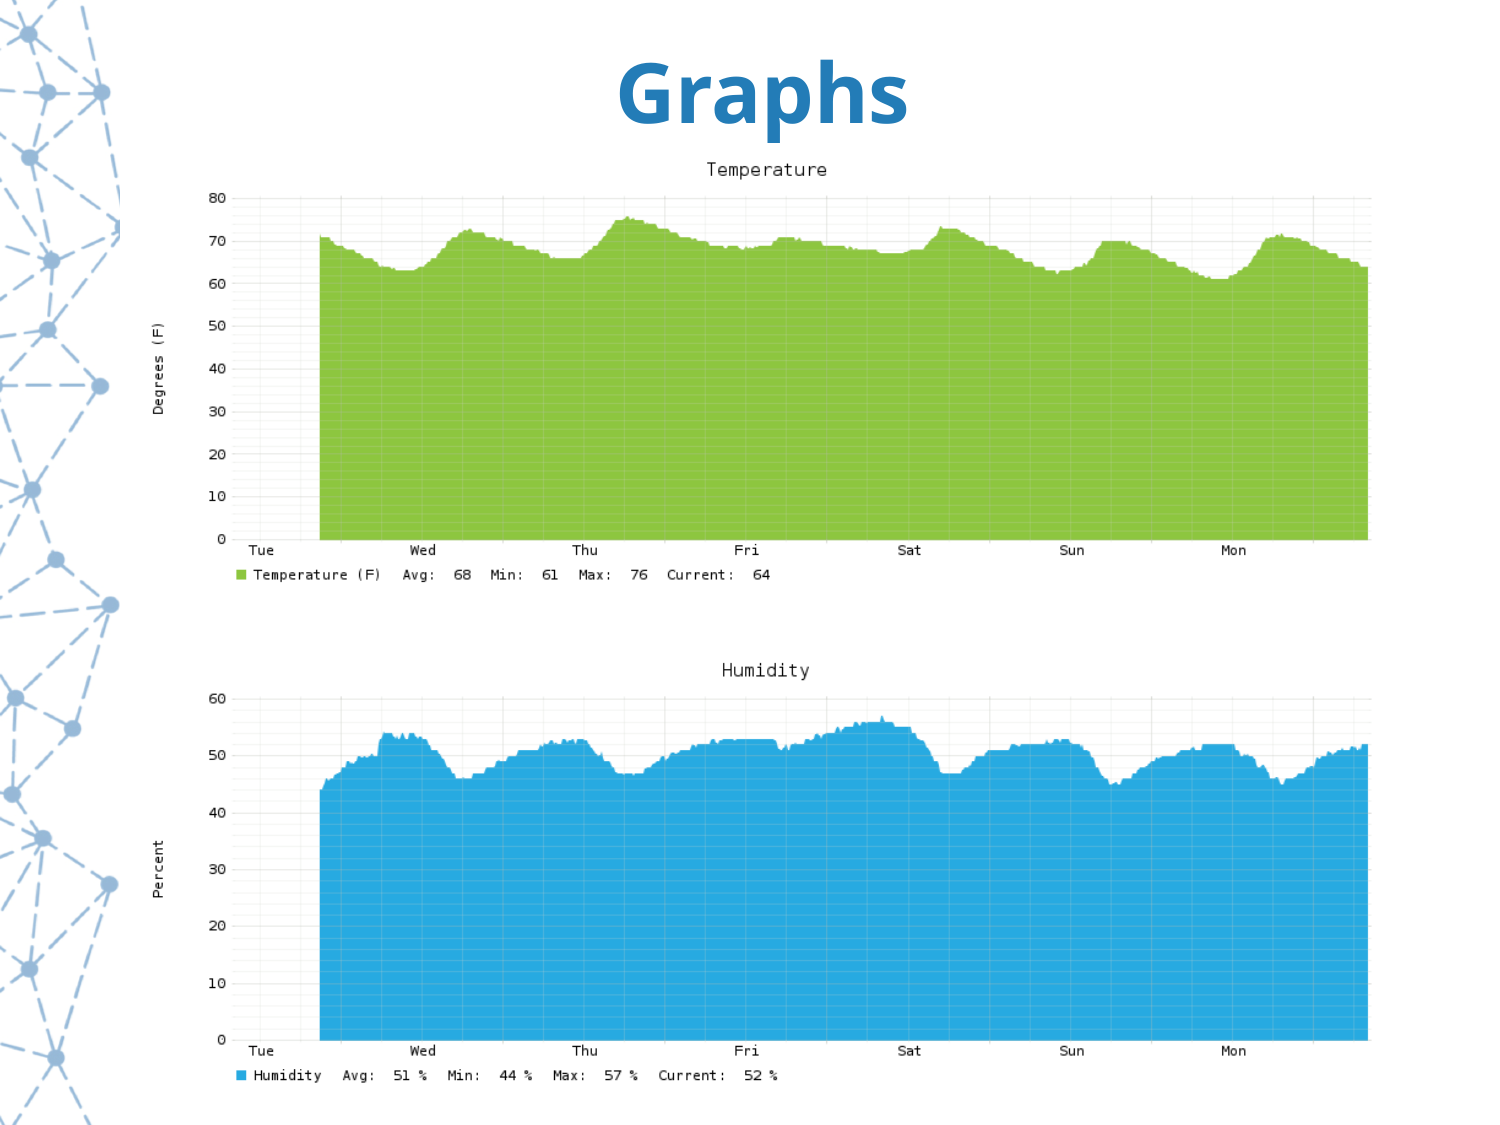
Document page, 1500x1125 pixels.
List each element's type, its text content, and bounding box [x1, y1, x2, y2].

title Graphs [600, 32, 976, 149]
picture [0, 0, 1411, 1125]
